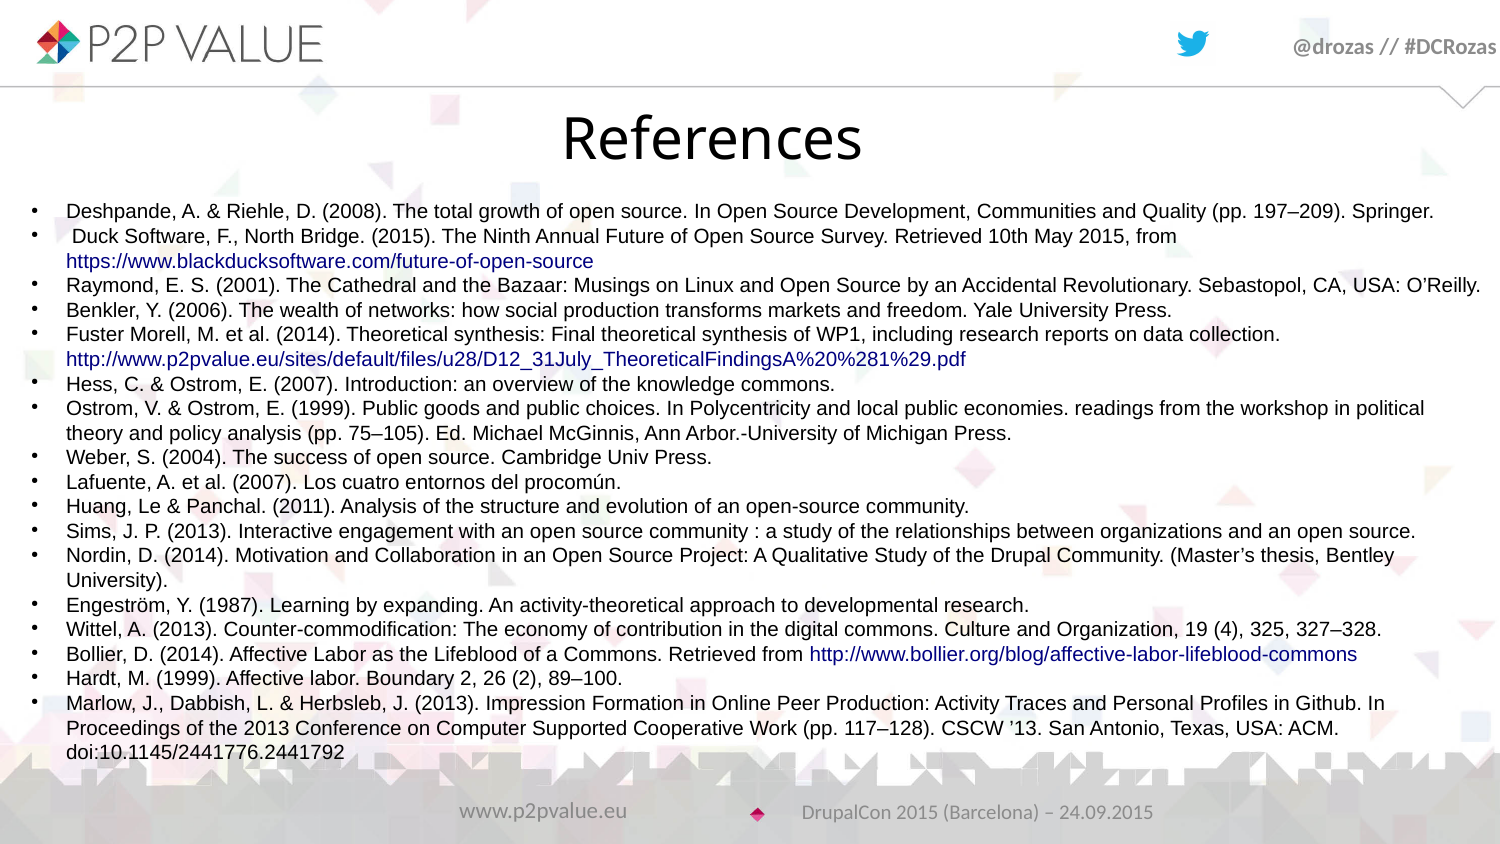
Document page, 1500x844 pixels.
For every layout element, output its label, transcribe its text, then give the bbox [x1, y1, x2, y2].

title References [60, 92, 1366, 181]
subtitle Deshpande, A. & Riehle, D. (2008). The total growth of open source. In Open Source Development, Communities and Quality (pp. 197–209). Springer. Duck Software, F., North Bridge. (2015). The Ninth Annual Future of Open Source Survey. Retrieved 10th May 2015, from https://www.blackducksoftware.com/future-of-open-source Raymond, E. S. (2001). The Cathedral and the Bazaar: Musings on Linux and Open Source by an Accidental Revolutionary. Sebastopol, CA, USA: O’Reilly. Benkler, Y. (2006). The wealth of networks: how social production transforms markets and freedom. Yale University Press. Fuster Morell, M. et al. (2014). Theoretical synthesis: Final theoretical synthesis of WP1, including research reports on data collection. http://www.p2pvalue.eu/sites/default/files/u28/D12_31July_TheoreticalFindingsA%20%281%29.pdf Hess, C. & Ostrom, E. (2007). Introduction: an overview of the knowledge commons. Ostrom, V. & Ostrom, E. (1999). Public goods and public choices. In Polycentricity and local public economies. readings from the workshop in political theory and policy analysis (pp. 75–105). Ed. Michael McGinnis, Ann Arbor.-University of Michigan Press. Weber, S. (2004). The success of open source. Cambridge Univ Press. Lafuente, A. et al. (2007). Los cuatro entornos del procomún. Huang, Le & Panchal. (2011). Analysis of the structure and evolution of an open-source community. Sims, J. P. (2013). Interactive engagement with an open source community : a study of the relationships between organizations and an open source. Nordin, D. (2014). Motivation and Collaboration in an Open Source Project: A Qualitative Study of the Drupal Community. (Master’s thesis, Bentley University). Engeström, Y. (1987). Learning by expanding. An activity-theoretical approach to developmental research. Wittel, A. (2013). Counter-commodification: The economy of contribution in the digital commons. Culture and Organization, 19 (4), 325, 327–328. Bollier, D. (2014). Affective Labor as the Lifeblood of a Commons. Retrieved from http://www.bollier.org/blog/affective-labor-lifeblood-commons Hardt, M. (1999). Affective labor. Boundary 2, 26 (2), 89–100. Marlow, J., Dabbish, L. & Herbsleb, J. (2013). Impression Formation in Online Peer Production: Activity Traces and Personal Profiles in Github. In Proceedings of the 2013 Conference on Computer Supported Cooperative Work (pp. 117–128). CSCW ’13. San Antonio, Texas, USA: ACM. doi:10.1145/2441776.2441792 [17, 191, 1499, 796]
text_box www.p2pvalue.eu [453, 789, 672, 829]
text_box DrupalCon 2015 (Barcelona) – 24.09.2015 [788, 788, 1481, 834]
text_box @drozas // #DCRozas [1170, 15, 1500, 76]
picture [0, 0, 1500, 844]
